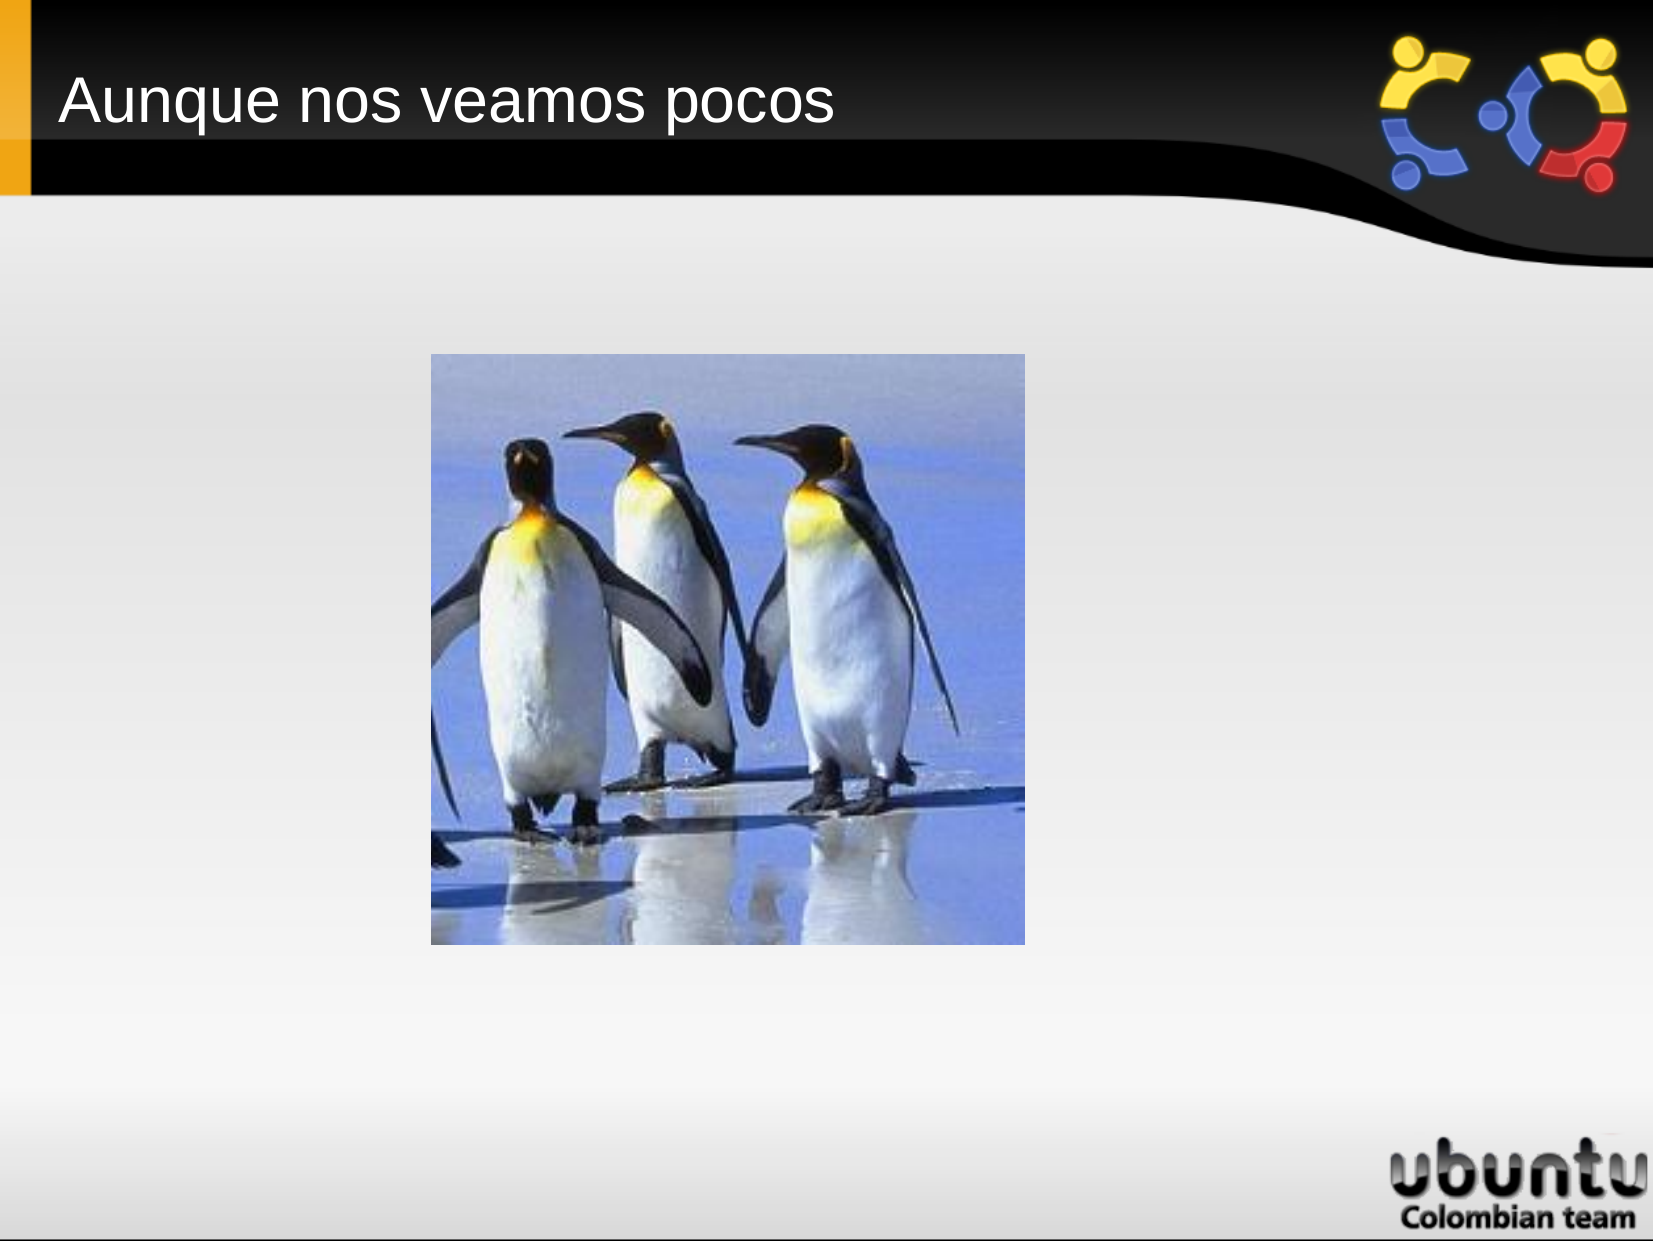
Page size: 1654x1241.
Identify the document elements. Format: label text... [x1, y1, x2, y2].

title Aunque nos veamos pocos [59, 48, 1376, 153]
picture [0, 0, 1653, 1241]
